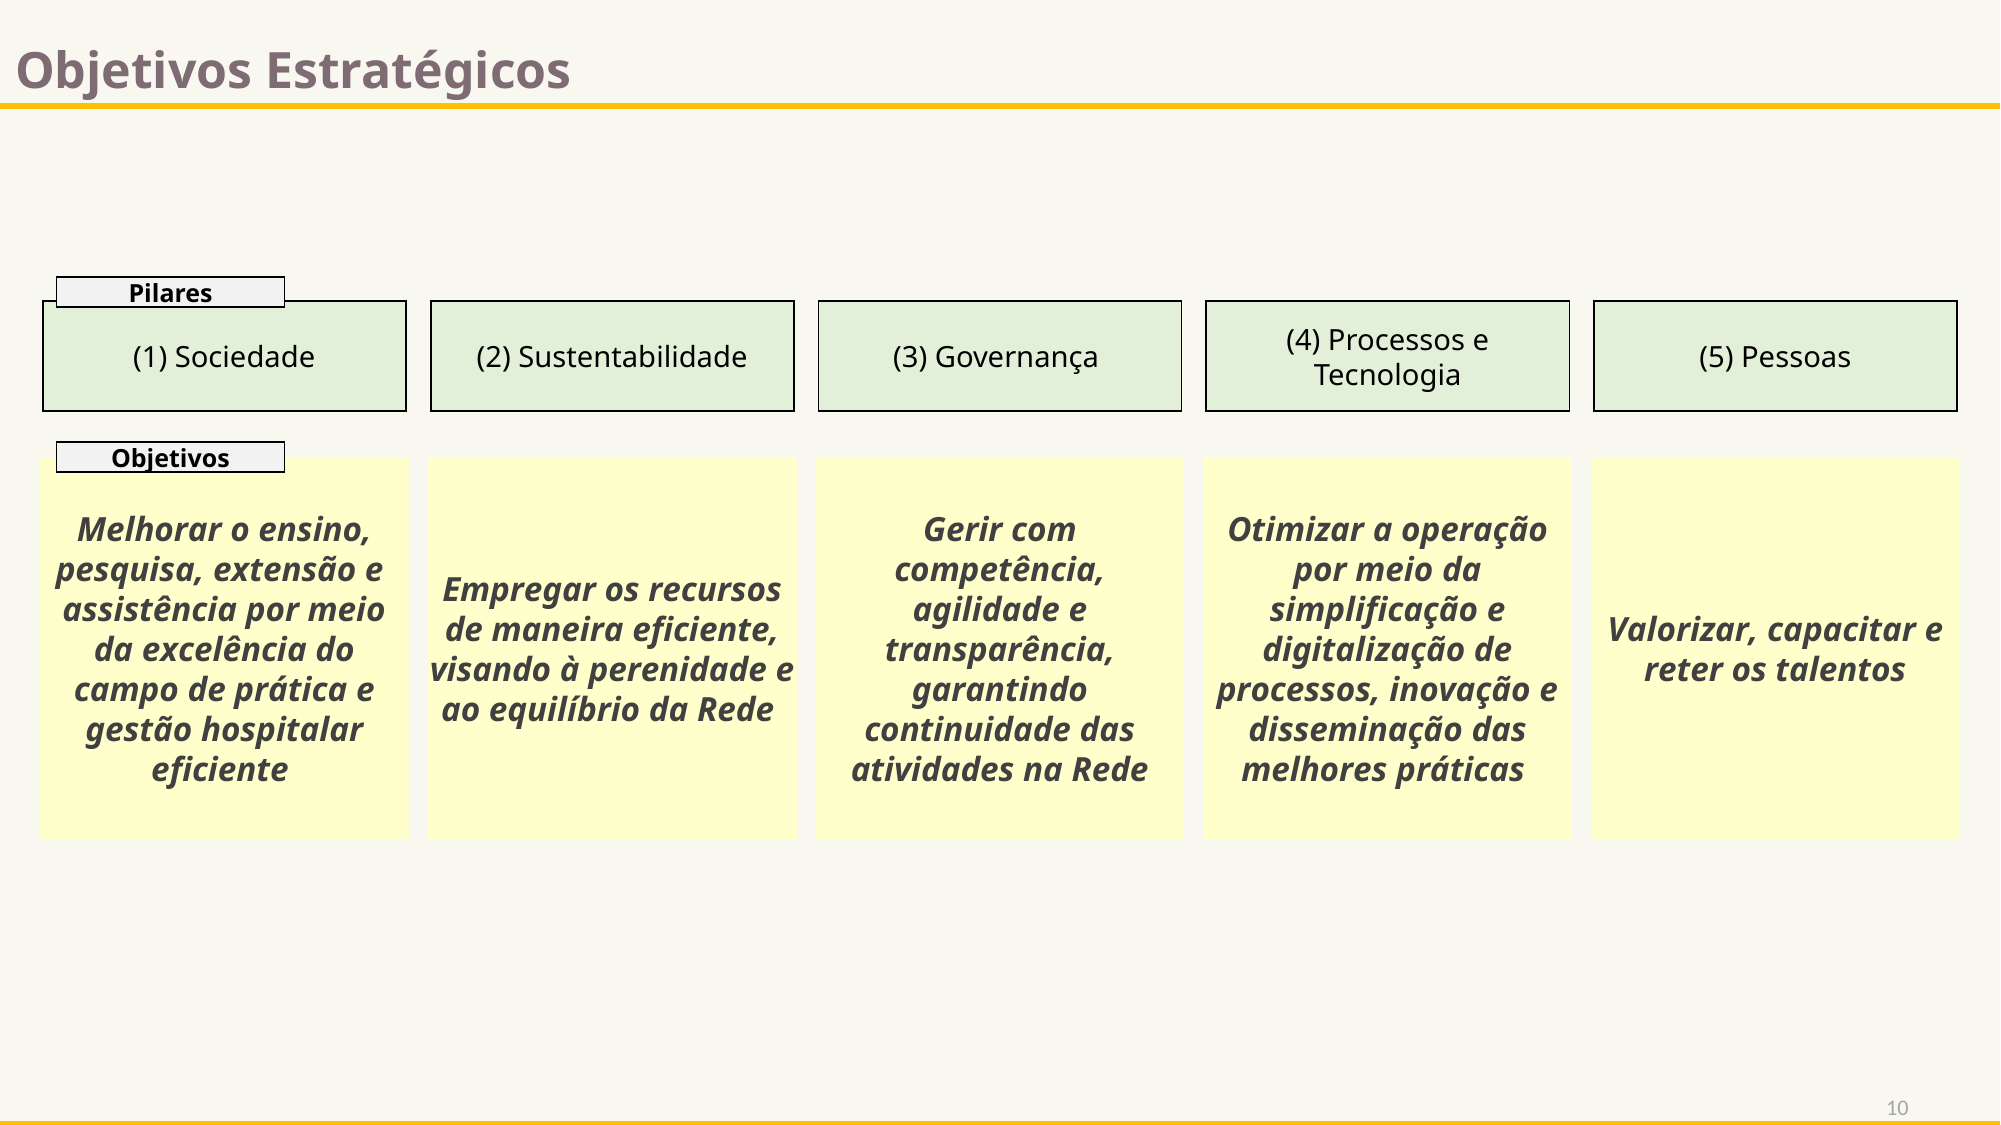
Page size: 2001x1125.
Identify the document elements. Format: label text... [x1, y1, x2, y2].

text_box (1) Sociedade [43, 301, 406, 411]
text_box [0, 1121, 2000, 1125]
text_box Otimizar a operação por meio da simplificação e digitalização de processos, inovação e disseminação das melhores práticas [1203, 457, 1572, 840]
text_box Objetivos [56, 442, 285, 472]
text_box Gerir com competência, agilidade e transparência, garantindo continuidade das atividades na Rede [816, 457, 1184, 840]
text_box [1870, 1086, 1998, 1118]
text_box (4) Processos e Tecnologia [1206, 301, 1569, 411]
text_box Valorizar, capacitar e reter os talentos [1591, 457, 1960, 840]
text_box Empregar os recursos de maneira eficiente, visando à perenidade e ao equilíbrio da Rede [428, 457, 797, 840]
text_box (5) Pessoas [1594, 301, 1957, 411]
text_box [0, 103, 2000, 109]
text_box Objetivos Estratégicos [0, 0, 1291, 103]
text_box (3) Governança [819, 301, 1182, 411]
text_box Melhorar o ensino, pesquisa, extensão e assistência por meio da excelência do campo de prática e gestão hospitalar eficiente [40, 457, 409, 840]
text_box Pilares [56, 277, 285, 307]
text_box (2) Sustentabilidade [431, 301, 794, 411]
